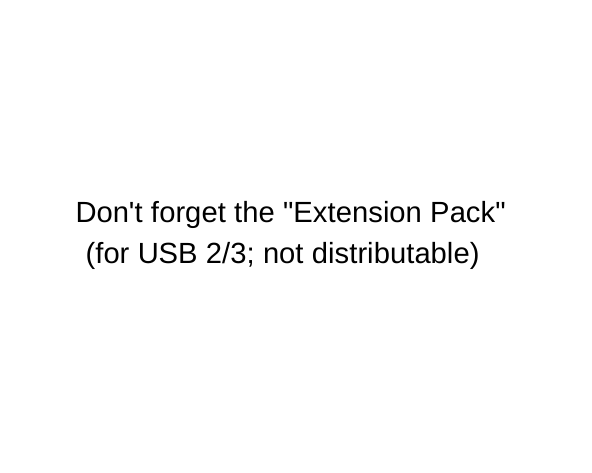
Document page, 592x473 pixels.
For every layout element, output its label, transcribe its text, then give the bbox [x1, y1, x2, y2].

text_box Don't forget the "Extension Pack" (for USB 2/3; not distributable) [60, 183, 530, 289]
